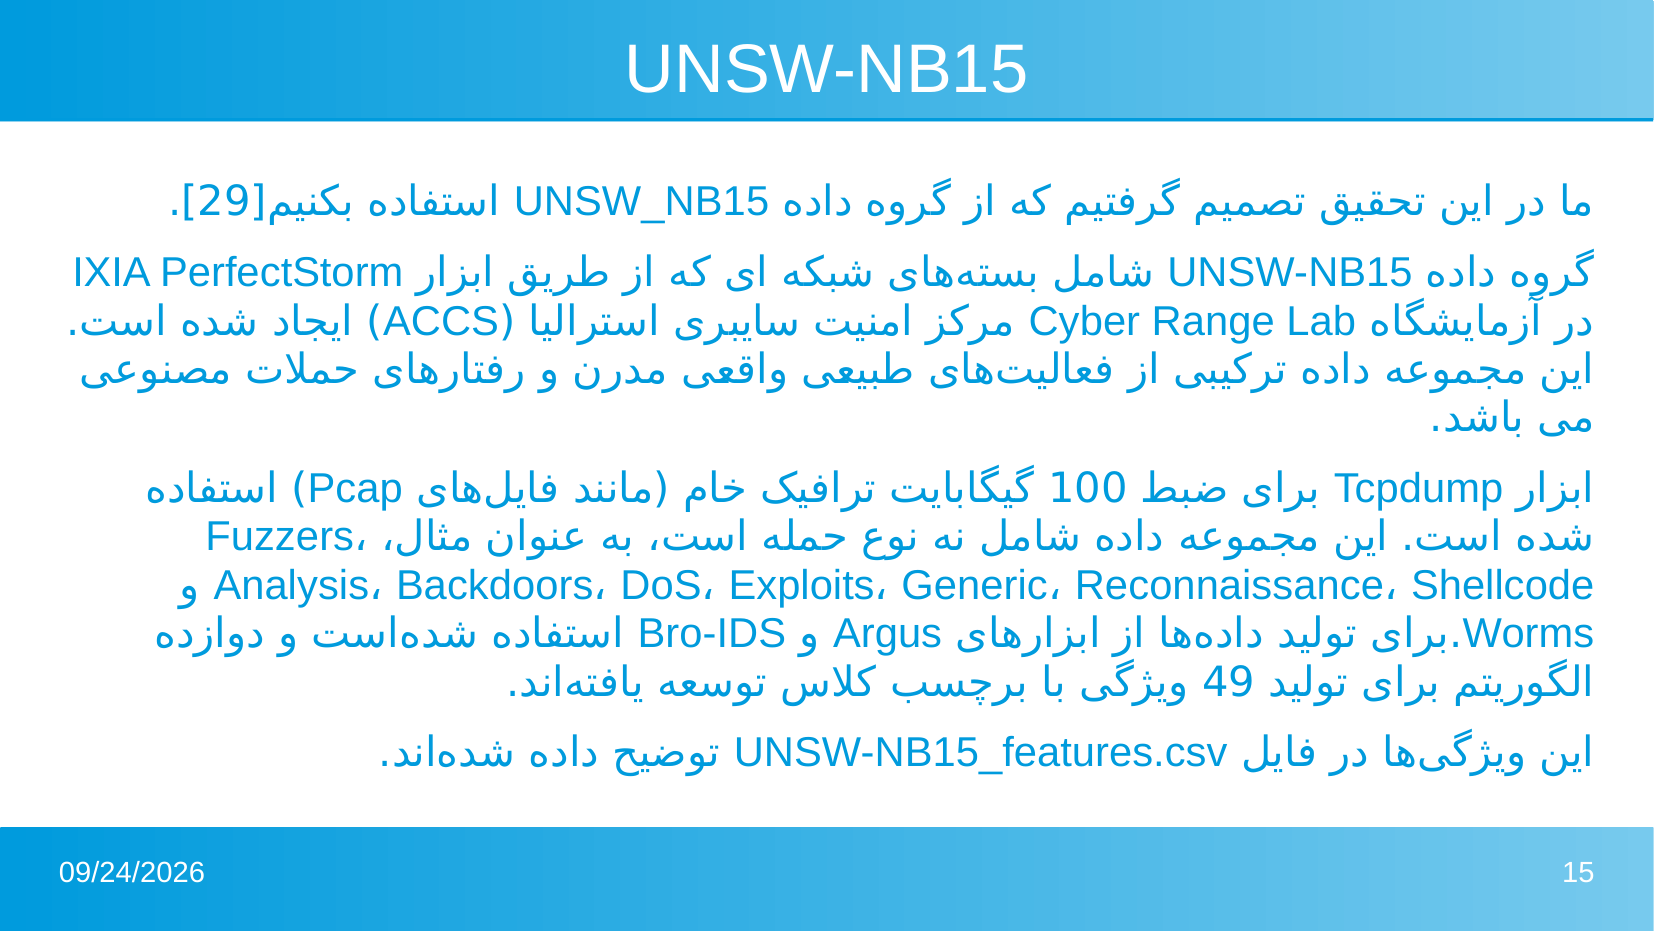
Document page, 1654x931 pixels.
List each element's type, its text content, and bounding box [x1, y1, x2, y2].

list ما در این تحقیق تصمیم گرفتیم که از گروه داده UNSW_NB15 استفاده بکنیم[29]. گروه داده UNSW-NB15 شامل بسته‌های شبکه ای که از طریق ابزار IXIA PerfectStorm در آزمایشگاه Cyber Range Lab مرکز امنیت سایبری استرالیا (ACCS) ایجاد شده است. این مجموعه داده ترکیبی از فعالیت‌های طبیعی واقعی مدرن و رفتارهای حملات مصنوعی می باشد. ابزار Tcpdump برای ضبط 100 گیگابایت ترافیک خام (مانند فایل‌های Pcap) استفاده شده است. این مجموعه داده شامل نه نوع حمله است، به عنوان مثال، Fuzzers، Analysis، Backdoors، DoS، Exploits، Generic، Reconnaissance، Shellcode و Worms.برای تولید داده‌ها از ابزارهای Argus و Bro-IDS استفاده شده‌است و دوازده الگوریتم برای تولید 49 ویژگی با برچسب کلاس توسعه یافته‌اند. این ویژگی‌ها در فایل UNSW-NB15_features.csv توضیح داده شده‌اند. [59, 177, 1595, 768]
title UNSW-NB15 [59, 29, 1595, 108]
